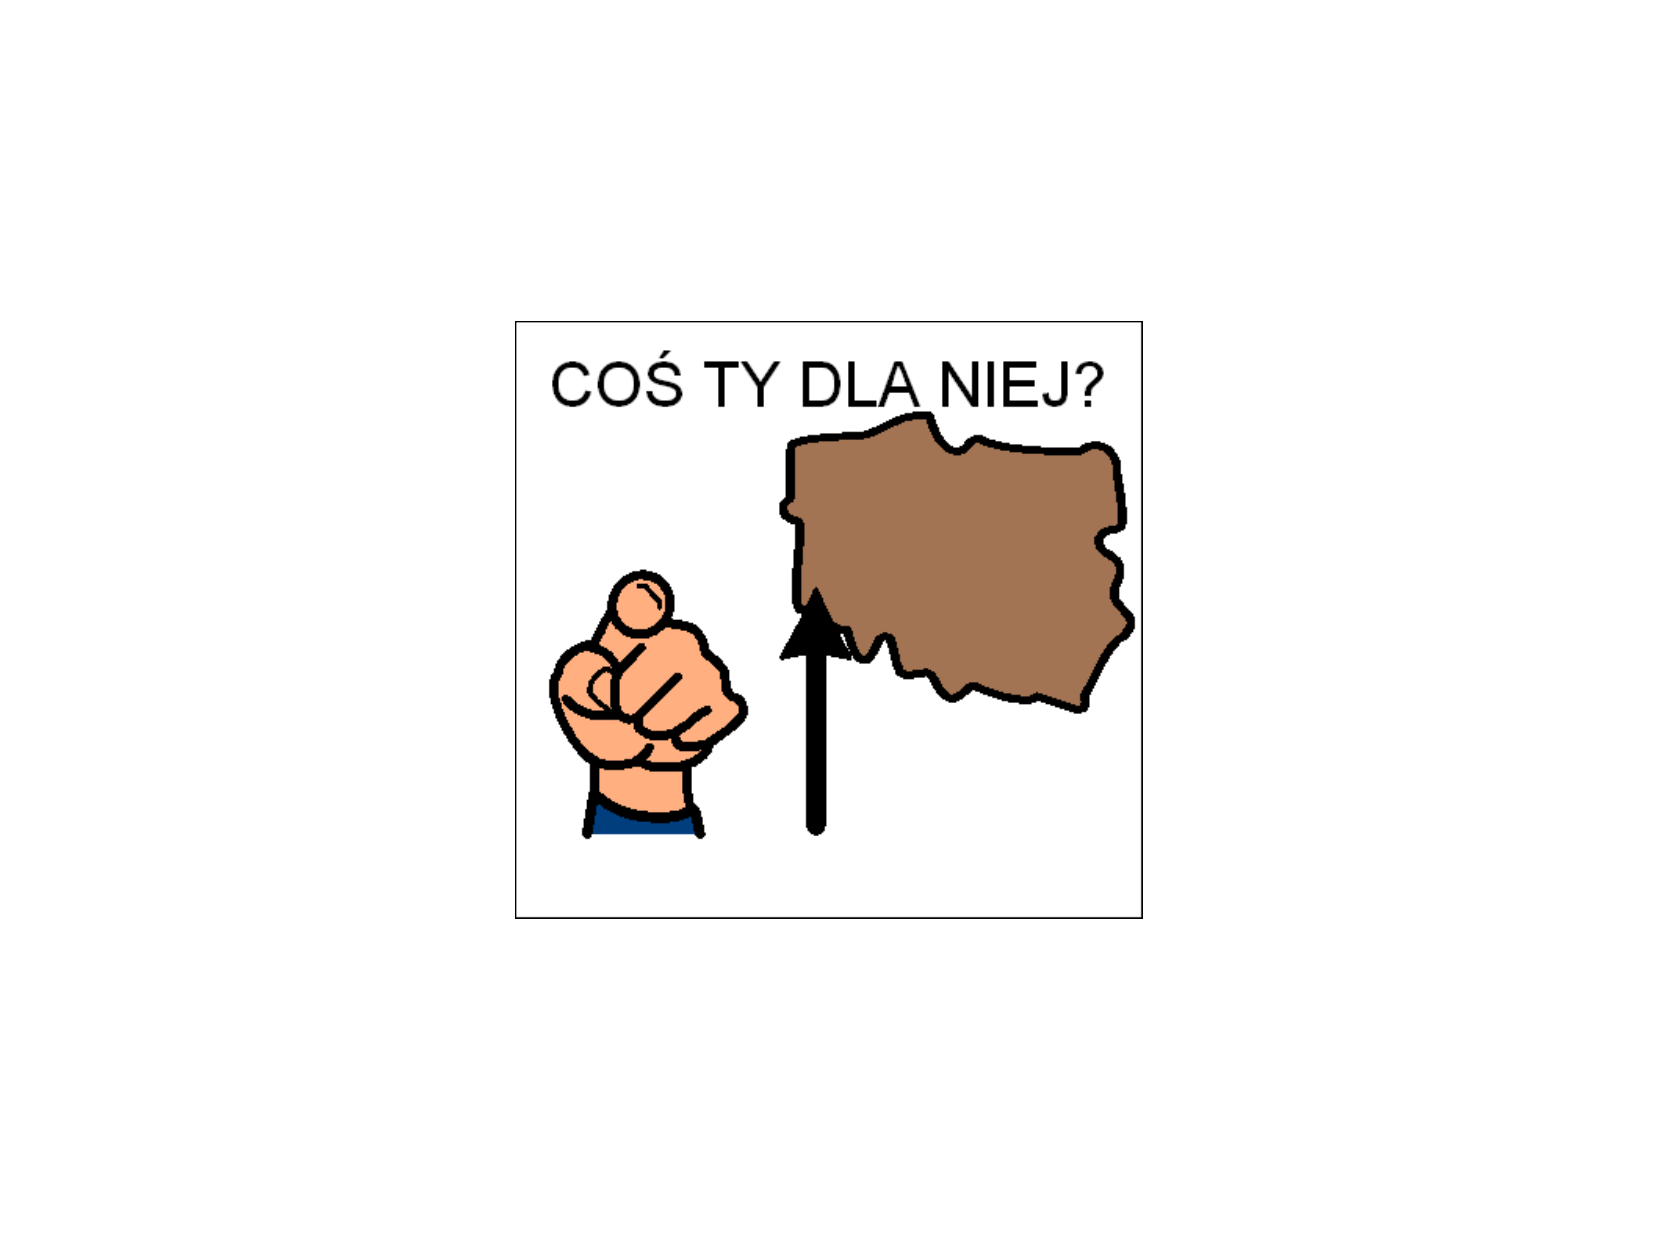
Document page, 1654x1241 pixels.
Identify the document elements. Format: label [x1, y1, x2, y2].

picture [515, 321, 1143, 919]
